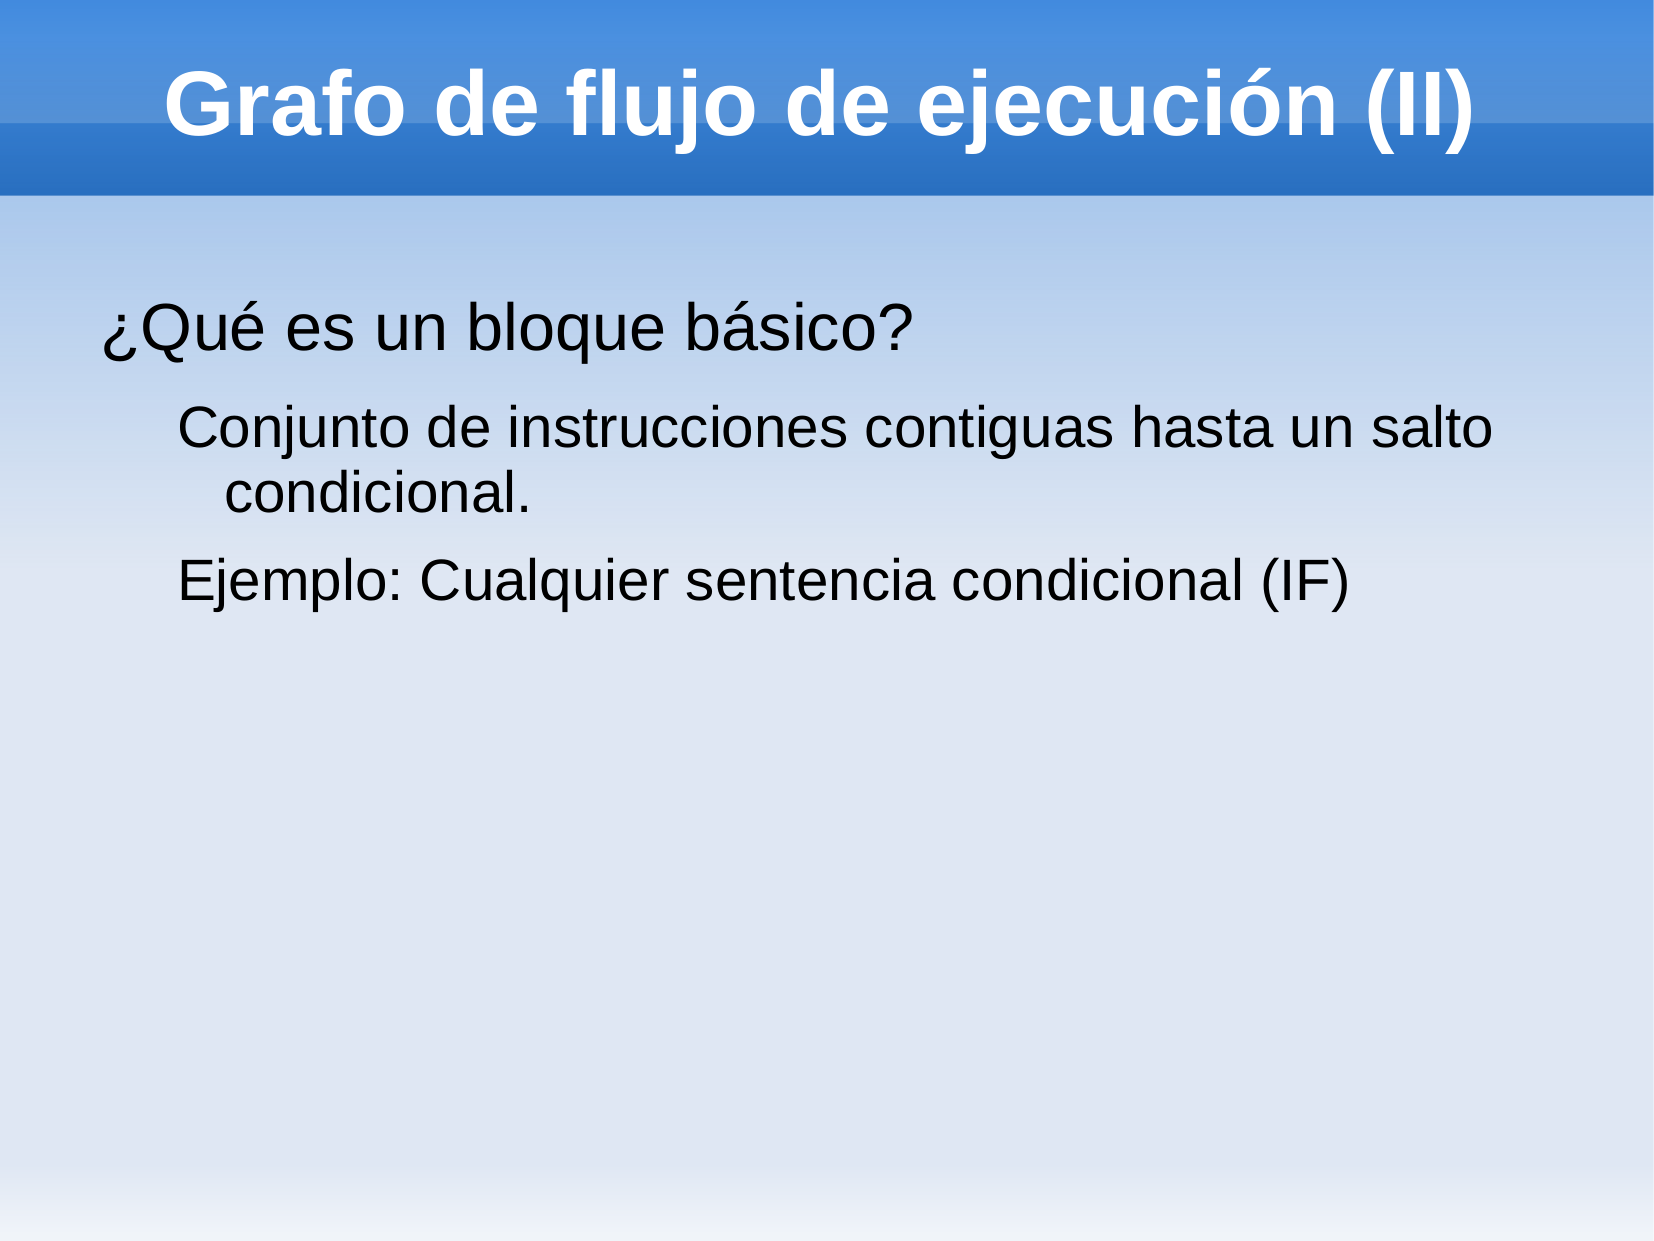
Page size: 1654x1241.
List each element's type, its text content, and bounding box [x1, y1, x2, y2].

picture [0, 0, 1654, 1241]
list ¿Qué es un bloque básico? Conjunto de instrucciones contiguas hasta un salto condicional. Ejemplo: Cualquier sentencia condicional (IF) [82, 290, 1571, 1094]
title Grafo de flujo de ejecución (II) [76, 7, 1565, 200]
